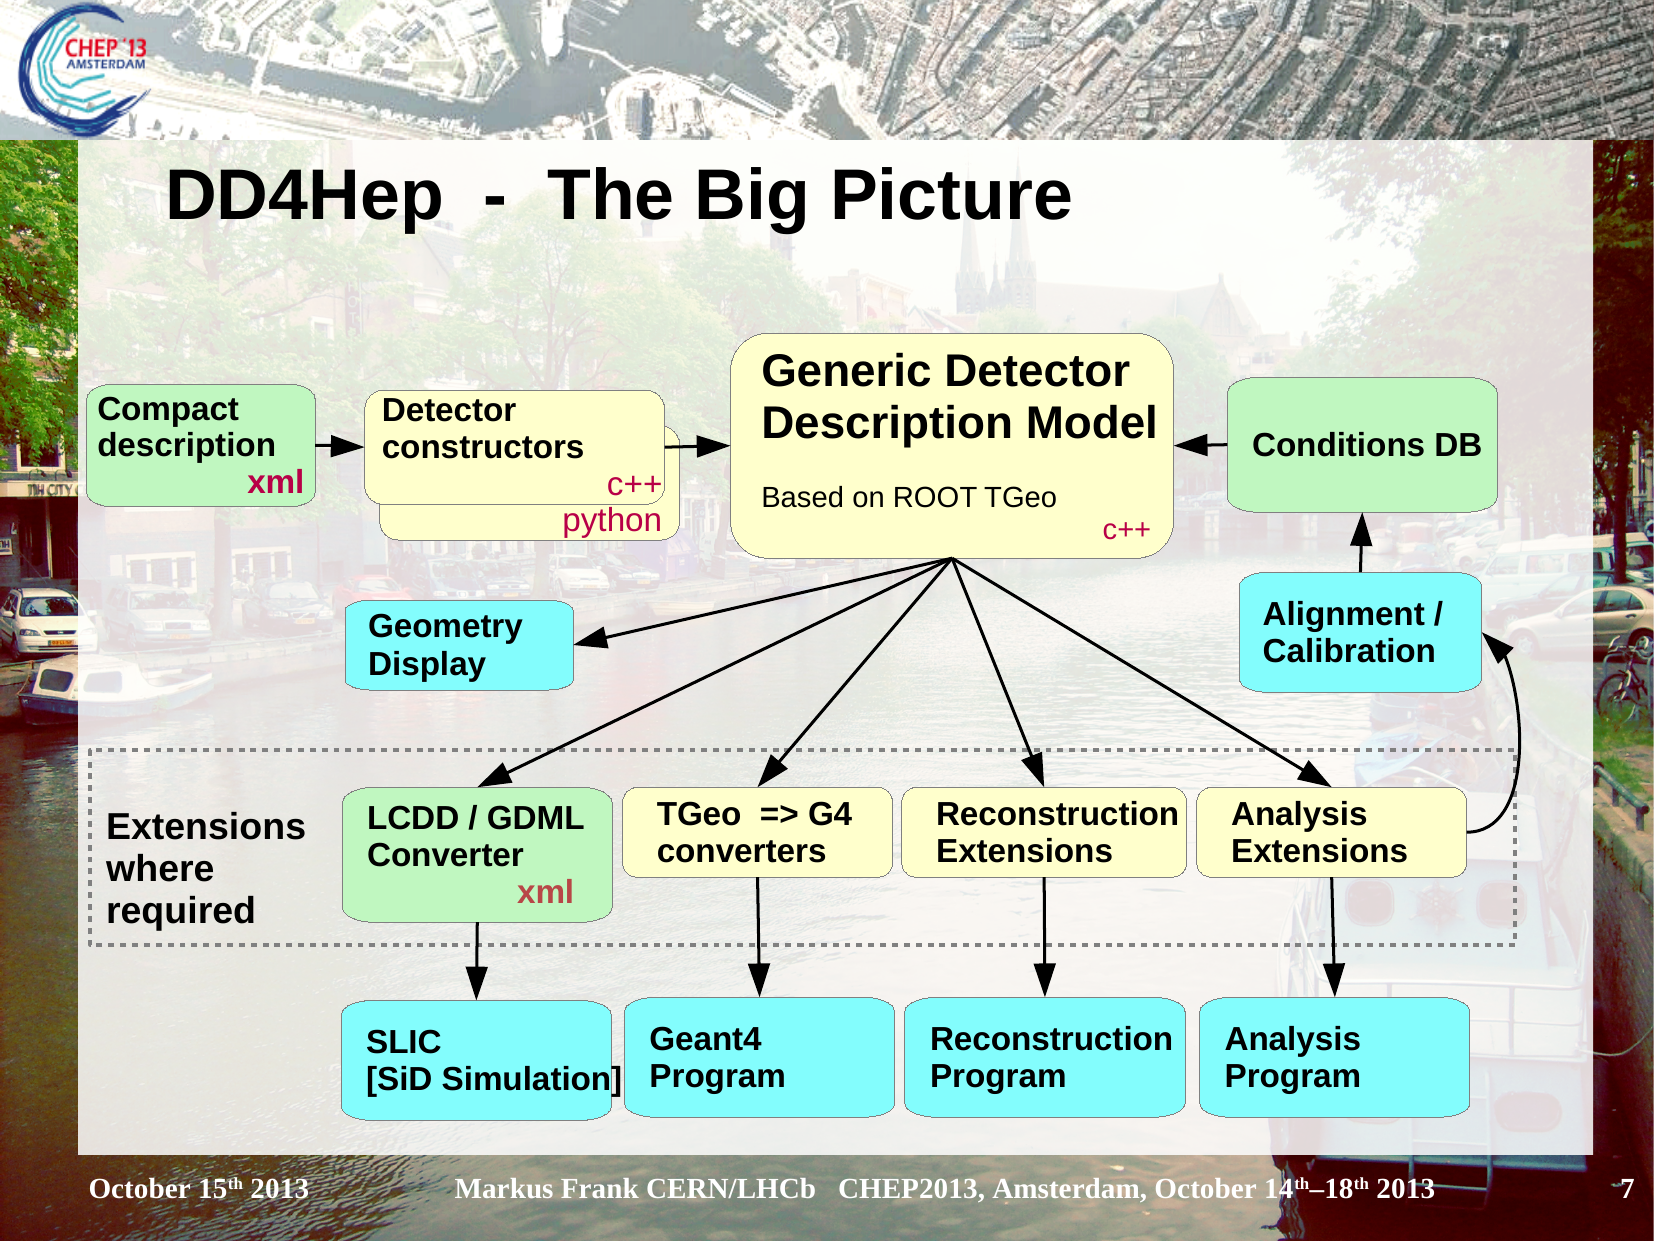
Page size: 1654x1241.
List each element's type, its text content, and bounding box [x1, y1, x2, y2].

text_box TGeo => G4 converters [622, 787, 893, 878]
text_box Extensions where required [760, 750, 1043, 946]
title DD4Hep - The Big Picture [165, 90, 1536, 298]
text_box Compact description xml [86, 384, 316, 507]
text_box Detector constructors python [379, 449, 680, 541]
picture [0, 0, 1654, 1241]
text_box LCDD / GDML Converter xml [342, 787, 613, 923]
text_box Extensions where required [1032, 750, 1331, 946]
text_box Extensions where required [1334, 790, 1516, 946]
text_box Generic Detector Description Model Based on ROOT TGeo c++ [730, 333, 1174, 559]
text_box Extensions where required [1275, 750, 1516, 830]
text_box Reconstruction Program [904, 997, 1186, 1118]
text_box Analysis Extensions [1196, 787, 1467, 878]
text_box Conditions DB [1227, 377, 1498, 513]
text_box Geant4 Program [624, 997, 895, 1118]
text_box Detector constructors c++ [364, 390, 665, 505]
text_box SLIC [SiD Simulation] [341, 1000, 612, 1121]
text_box Extensions where required [90, 750, 548, 946]
text_box Alignment / Calibration [1239, 572, 1482, 693]
text_box Geometry Display [345, 600, 574, 691]
text_box Extensions where required [479, 750, 786, 946]
text_box Reconstruction Extensions [901, 787, 1187, 878]
text_box Analysis Program [1199, 997, 1470, 1118]
